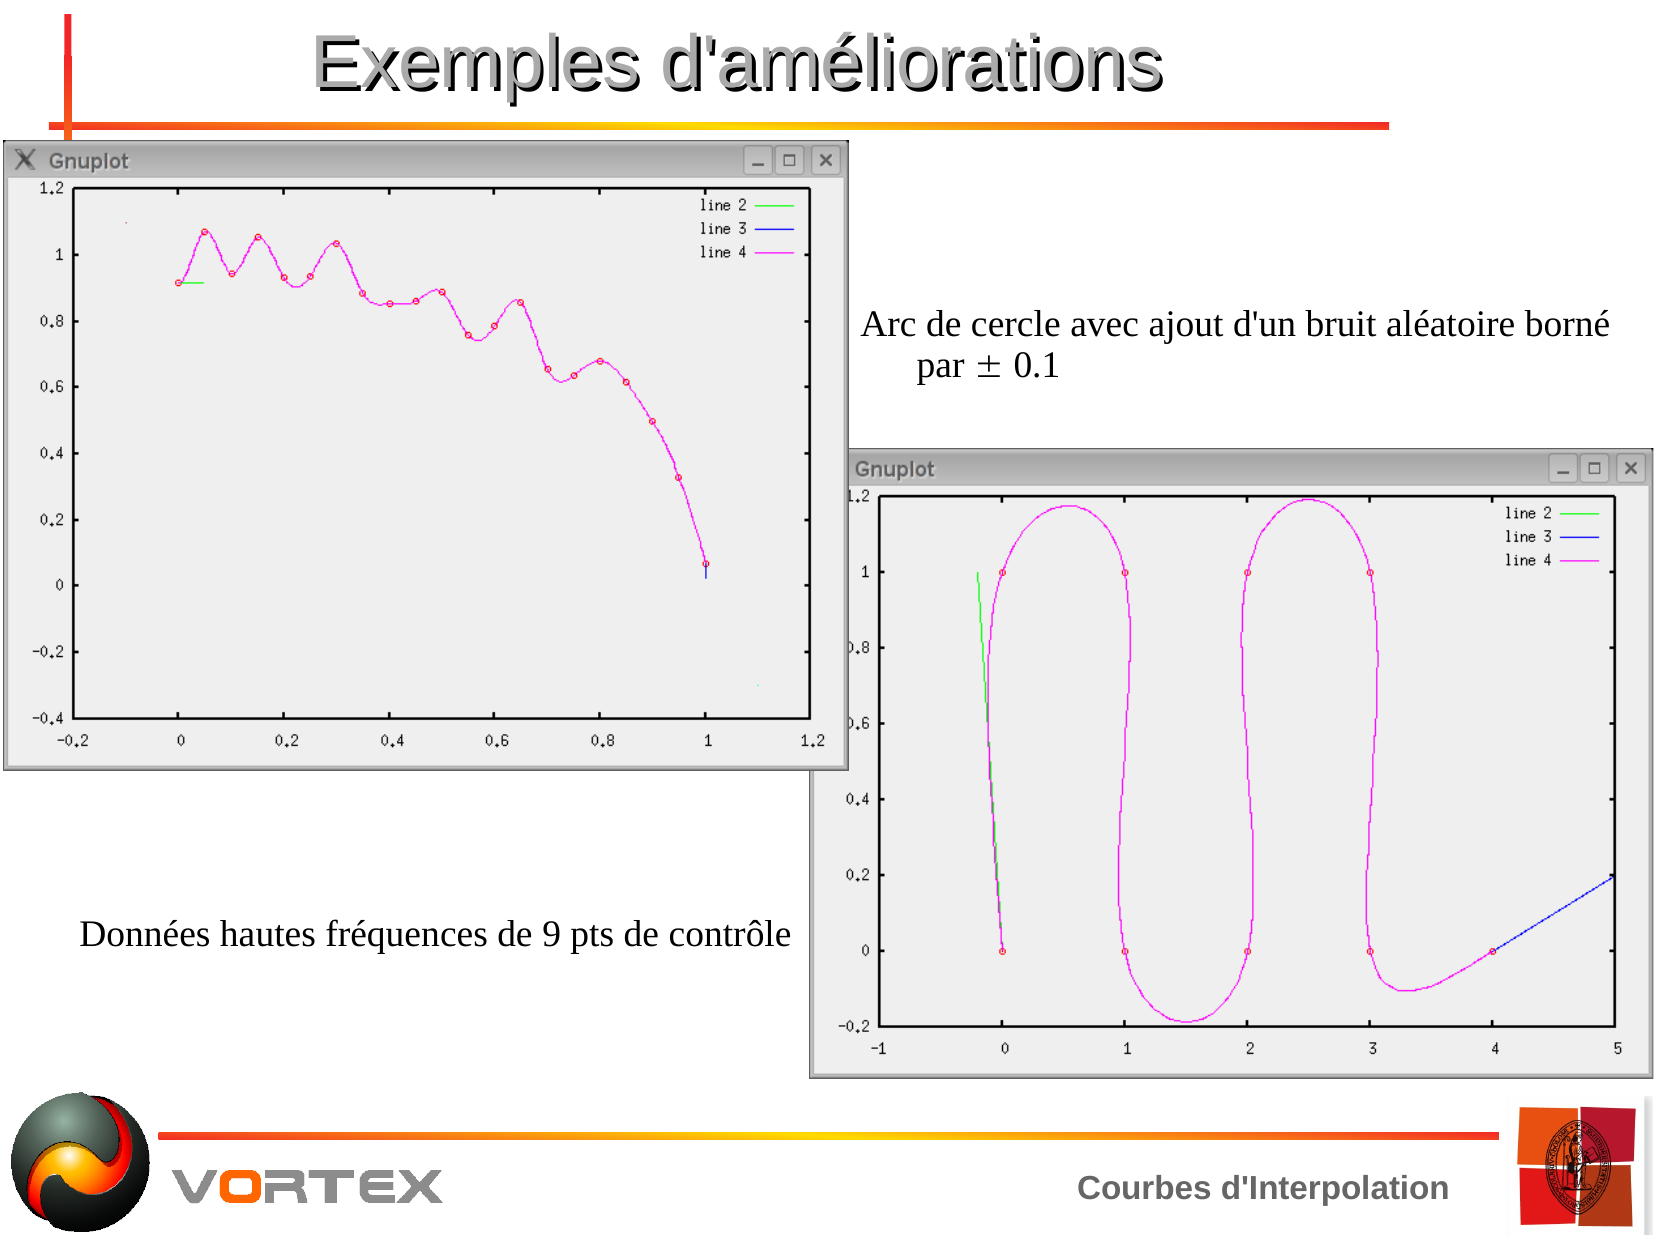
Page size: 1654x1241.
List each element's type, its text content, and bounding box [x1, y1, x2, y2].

picture [1505, 1096, 1653, 1235]
picture [3, 140, 849, 771]
picture [1613, 448, 1654, 1079]
list Arc de cercle avec ajout d'un bruit aléatoire borné par  0.1 Données hautes fréquences de 9 pts de contrôle [79, 160, 1613, 1103]
picture [11, 1092, 443, 1232]
title Exemples d'améliorations [82, 4, 1392, 120]
